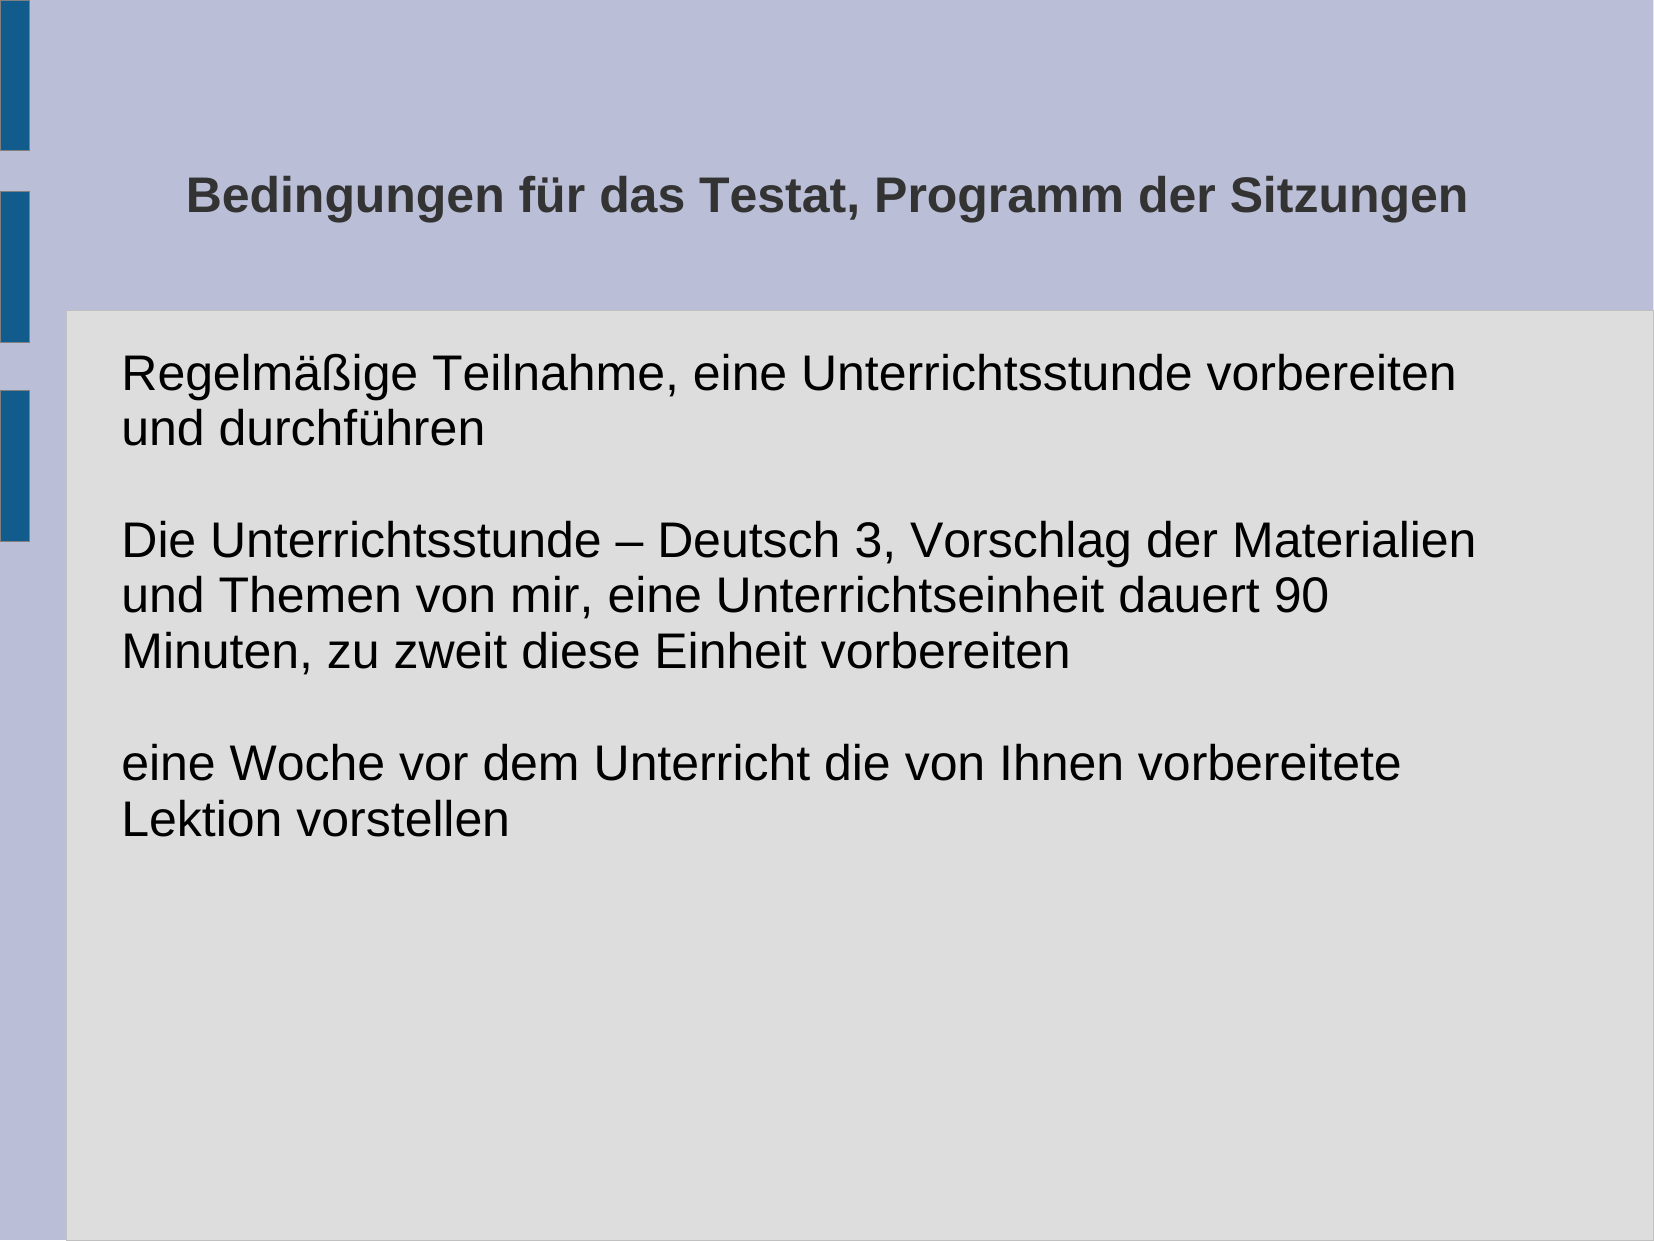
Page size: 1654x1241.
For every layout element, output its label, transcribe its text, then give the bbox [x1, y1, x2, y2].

list Regelmäßige Teilnahme, eine Unterrichtsstunde vorbereiten und durchführen Die Unterrichtsstunde – Deutsch 3, Vorschlag der Materialien und Themen von mir, eine Unterrichtseinheit dauert 90 Minuten, zu zweit diese Einheit vorbereiten eine Woche vor dem Unterricht die von Ihnen vorbereitete Lektion vorstellen [121, 344, 1534, 1127]
title Bedingungen für das Testat, Programm der Sitzungen [121, 91, 1534, 299]
